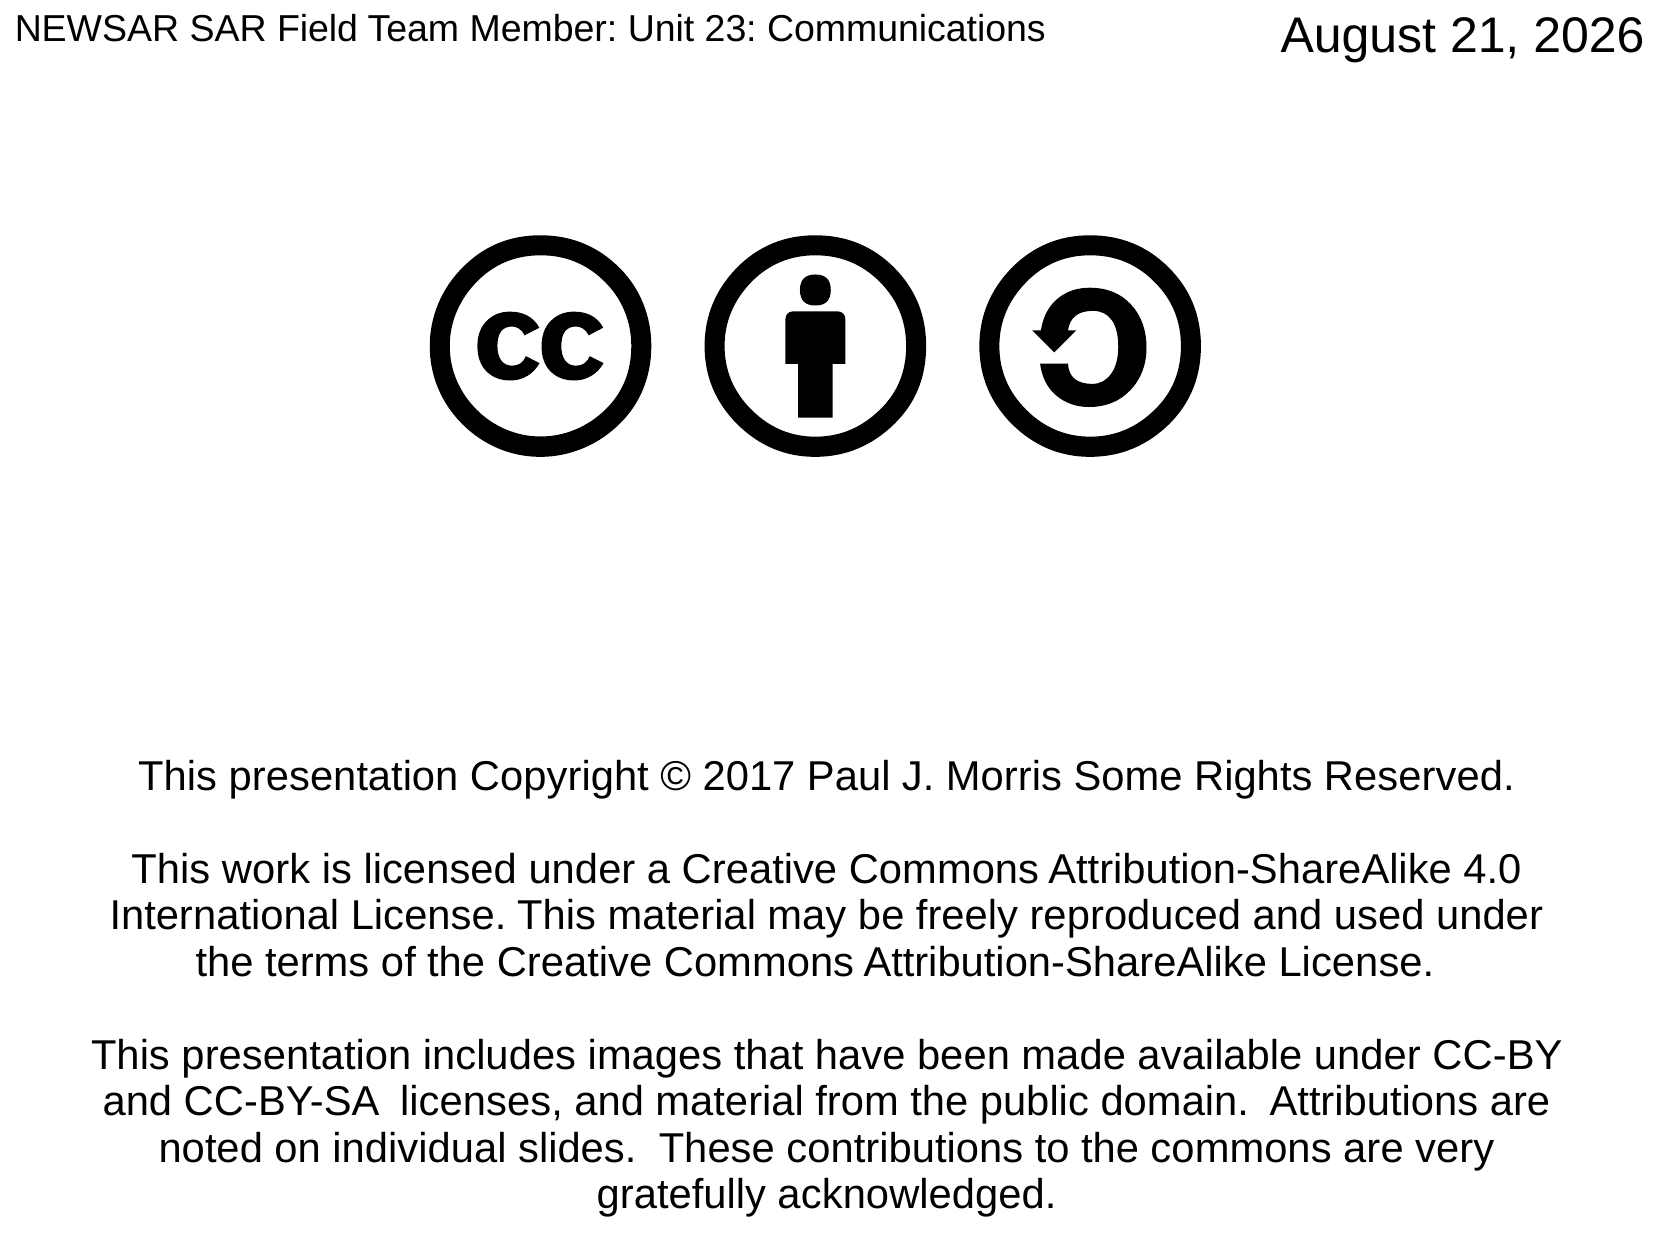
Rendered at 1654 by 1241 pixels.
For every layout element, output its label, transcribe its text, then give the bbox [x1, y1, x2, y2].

subtitle This presentation Copyright © 2017 Paul J. Morris Some Rights Reserved. This work is licensed under a Creative Commons Attribution-ShareAlike 4.0 International License. This material may be freely reproduced and used under the terms of the Creative Commons Attribution-ShareAlike License. This presentation includes images that have been made available under CC-BY and CC-BY-SA licenses, and material from the public domain. Attributions are noted on individual slides. These contributions to the commons are very gratefully acknowledged. [82, 739, 1571, 1231]
text_box NEWSAR SAR Field Team Member: Unit 23: Communications [0, 0, 1107, 57]
picture [702, 233, 928, 459]
text_box February 19, 2020 [1107, 0, 1654, 71]
picture [428, 233, 654, 459]
picture [977, 233, 1203, 459]
